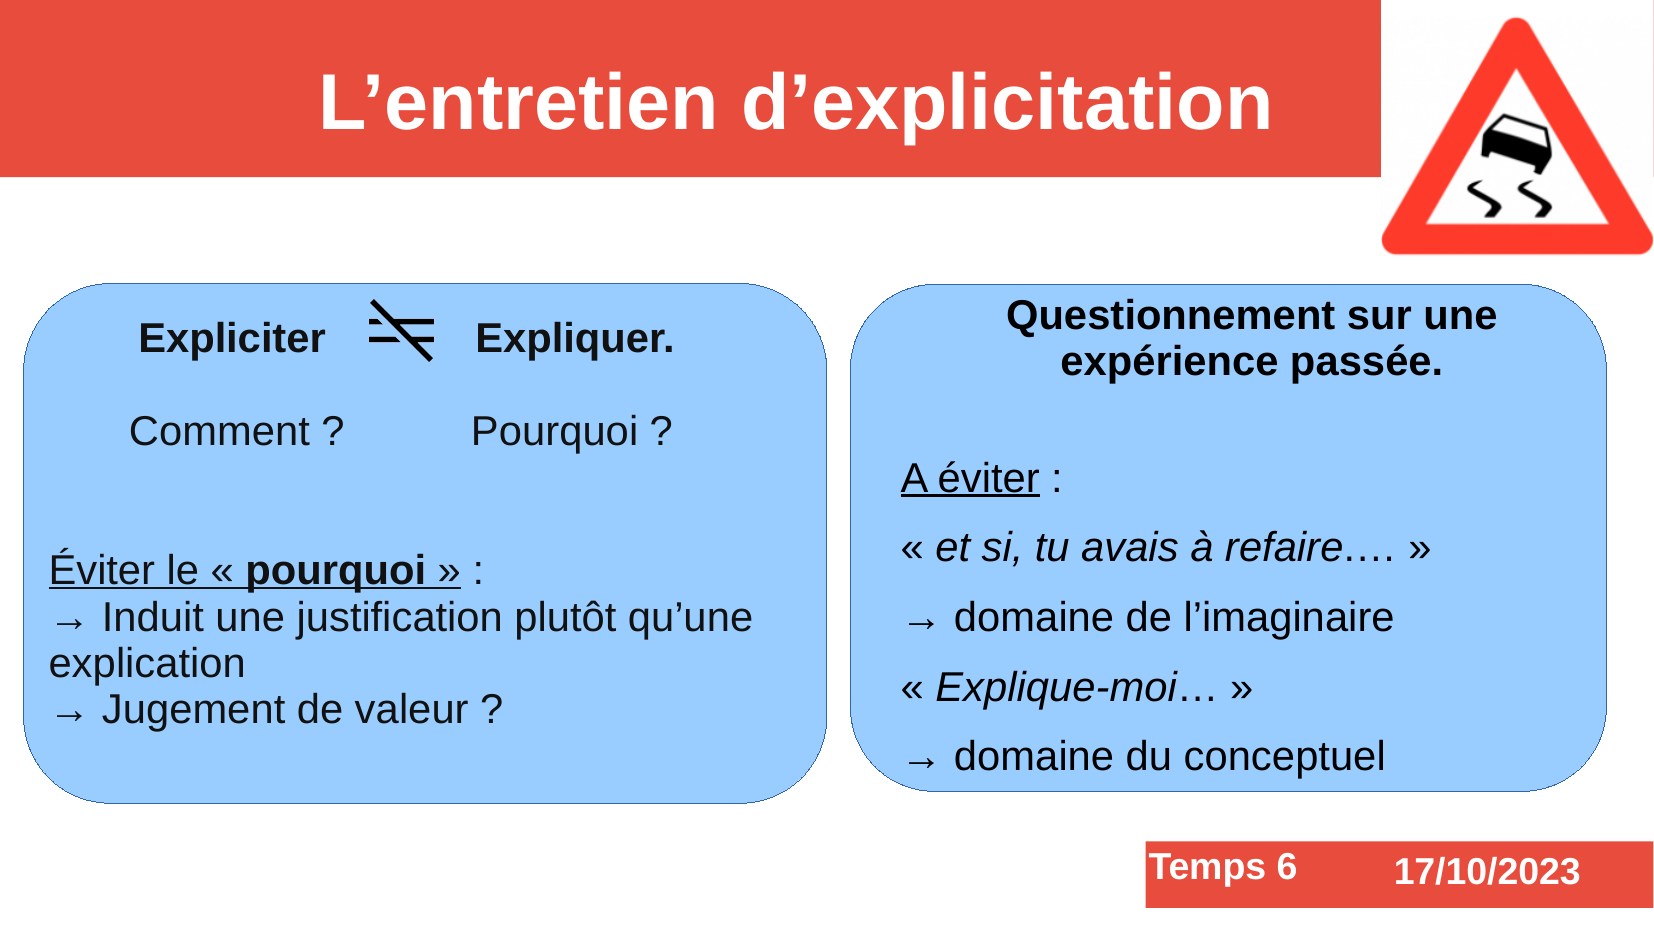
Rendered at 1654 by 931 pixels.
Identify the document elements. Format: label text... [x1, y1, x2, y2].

text_box [50, 283, 354, 307]
text_box Questionnement sur une expérience passée. A éviter : « et si, tu avais à refaire.… » → domaine de l’imaginaire « Explique-moi… » → domaine du conceptuel [885, 284, 1619, 815]
title L’entretien d’explicitation [318, 35, 1312, 147]
picture [354, 283, 449, 378]
text_box [23, 283, 827, 804]
text_box Temps 6 [1133, 838, 1335, 931]
picture [1381, 0, 1654, 272]
text_box Expliciter Expliquer. Comment ? Pourquoi ? Éviter le « pourquoi » : → Induit une justification plutôt qu’une explication → Jugement de valeur ? [33, 307, 780, 741]
text_box [850, 300, 885, 776]
